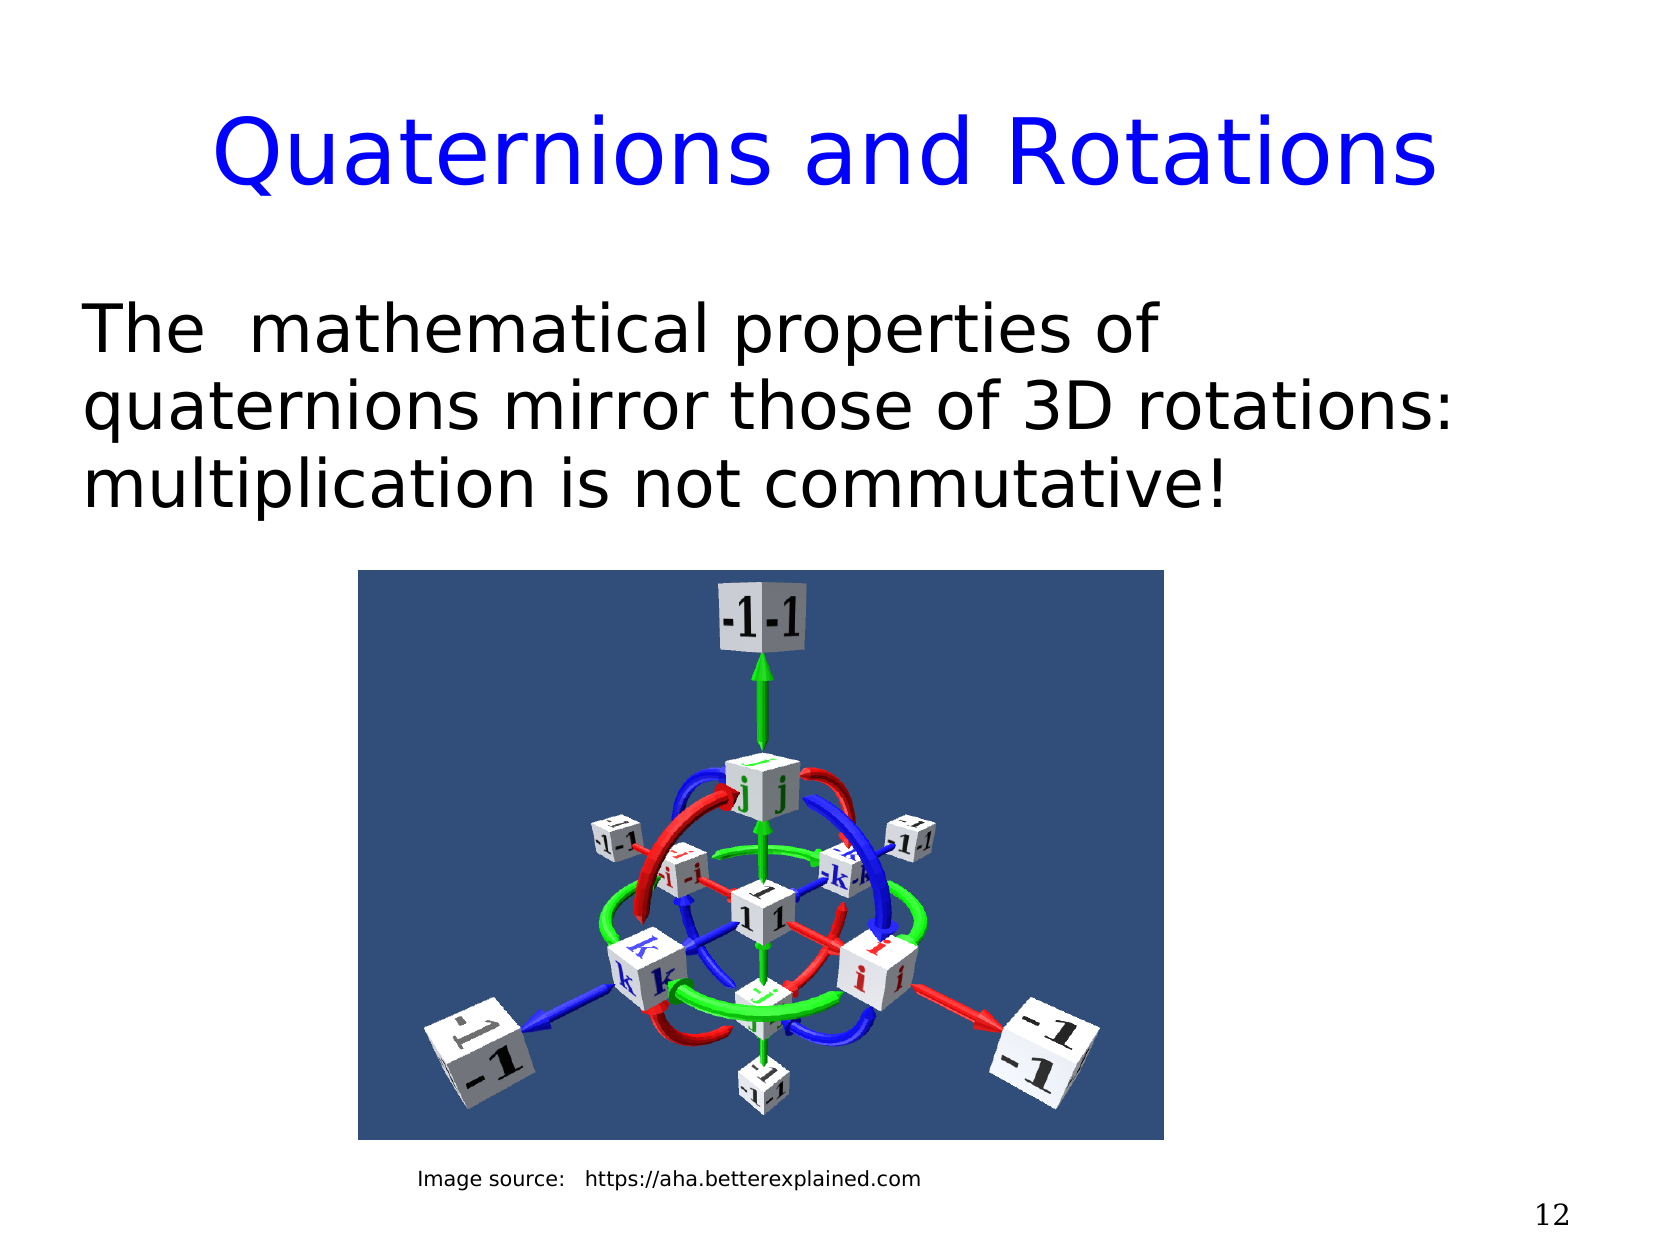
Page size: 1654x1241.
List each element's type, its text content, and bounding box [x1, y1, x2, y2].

title Quaternions and Rotations [82, 49, 1571, 257]
list The mathematical properties of quaternions mirror those of 3D rotations: multiplication is not commutative! [82, 290, 1571, 1109]
text_box Image source: https://aha.betterexplained.com [402, 1160, 1341, 1200]
picture [358, 570, 1164, 1140]
